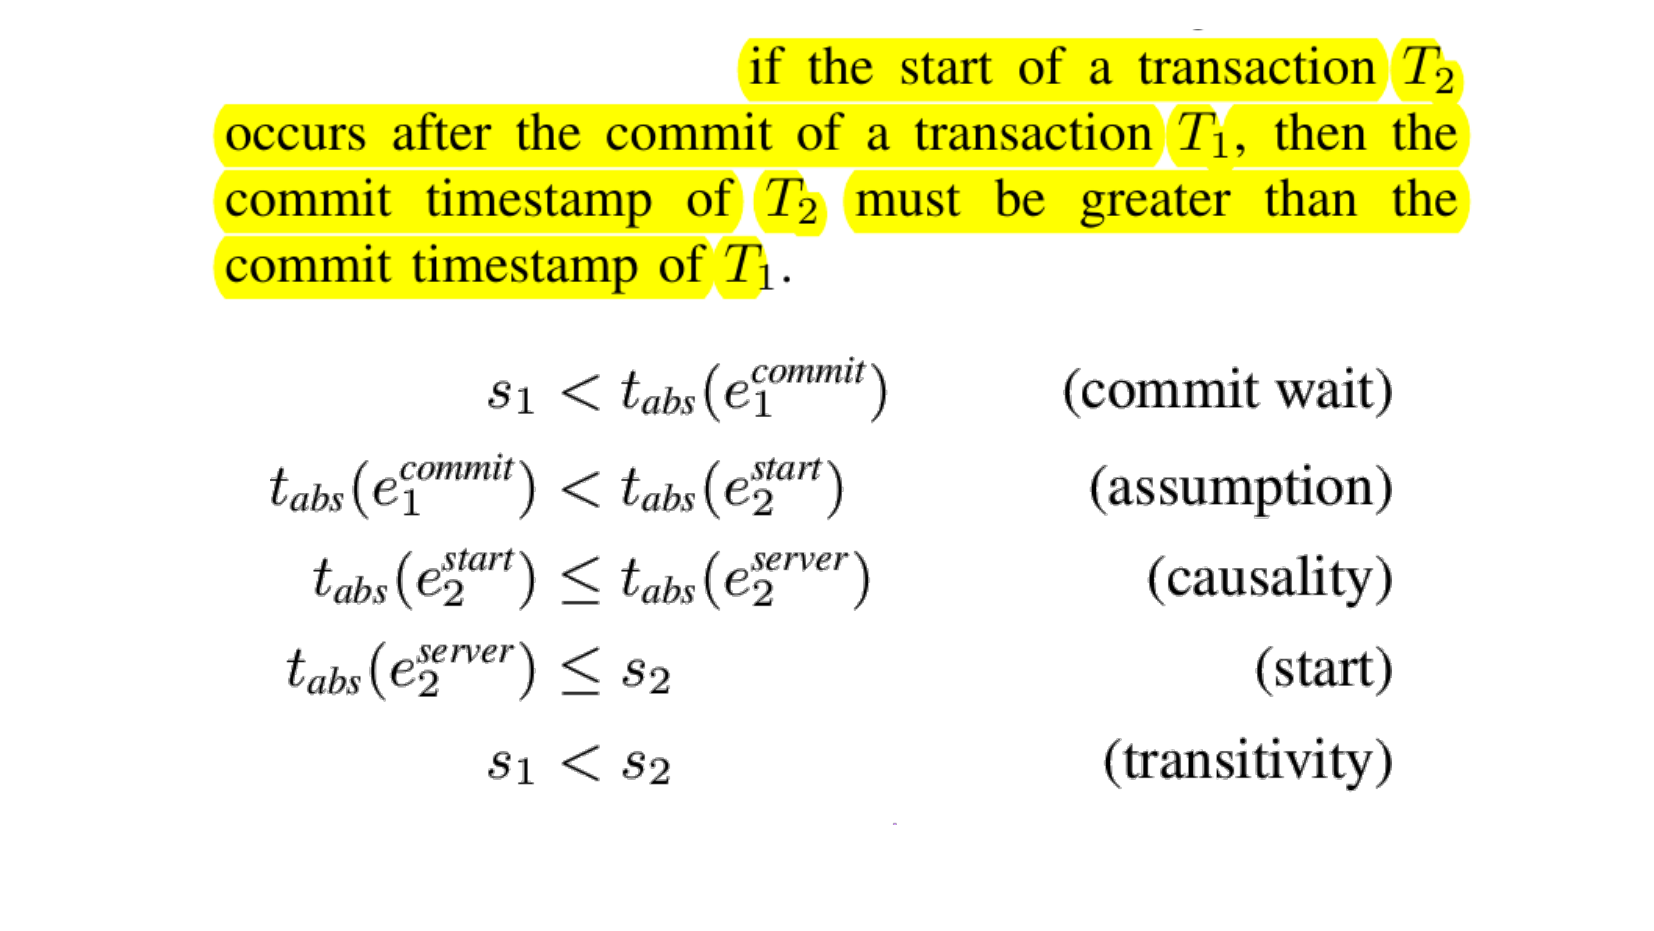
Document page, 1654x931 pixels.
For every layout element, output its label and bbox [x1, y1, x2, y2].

picture [270, 356, 1392, 826]
picture [210, 29, 1484, 304]
